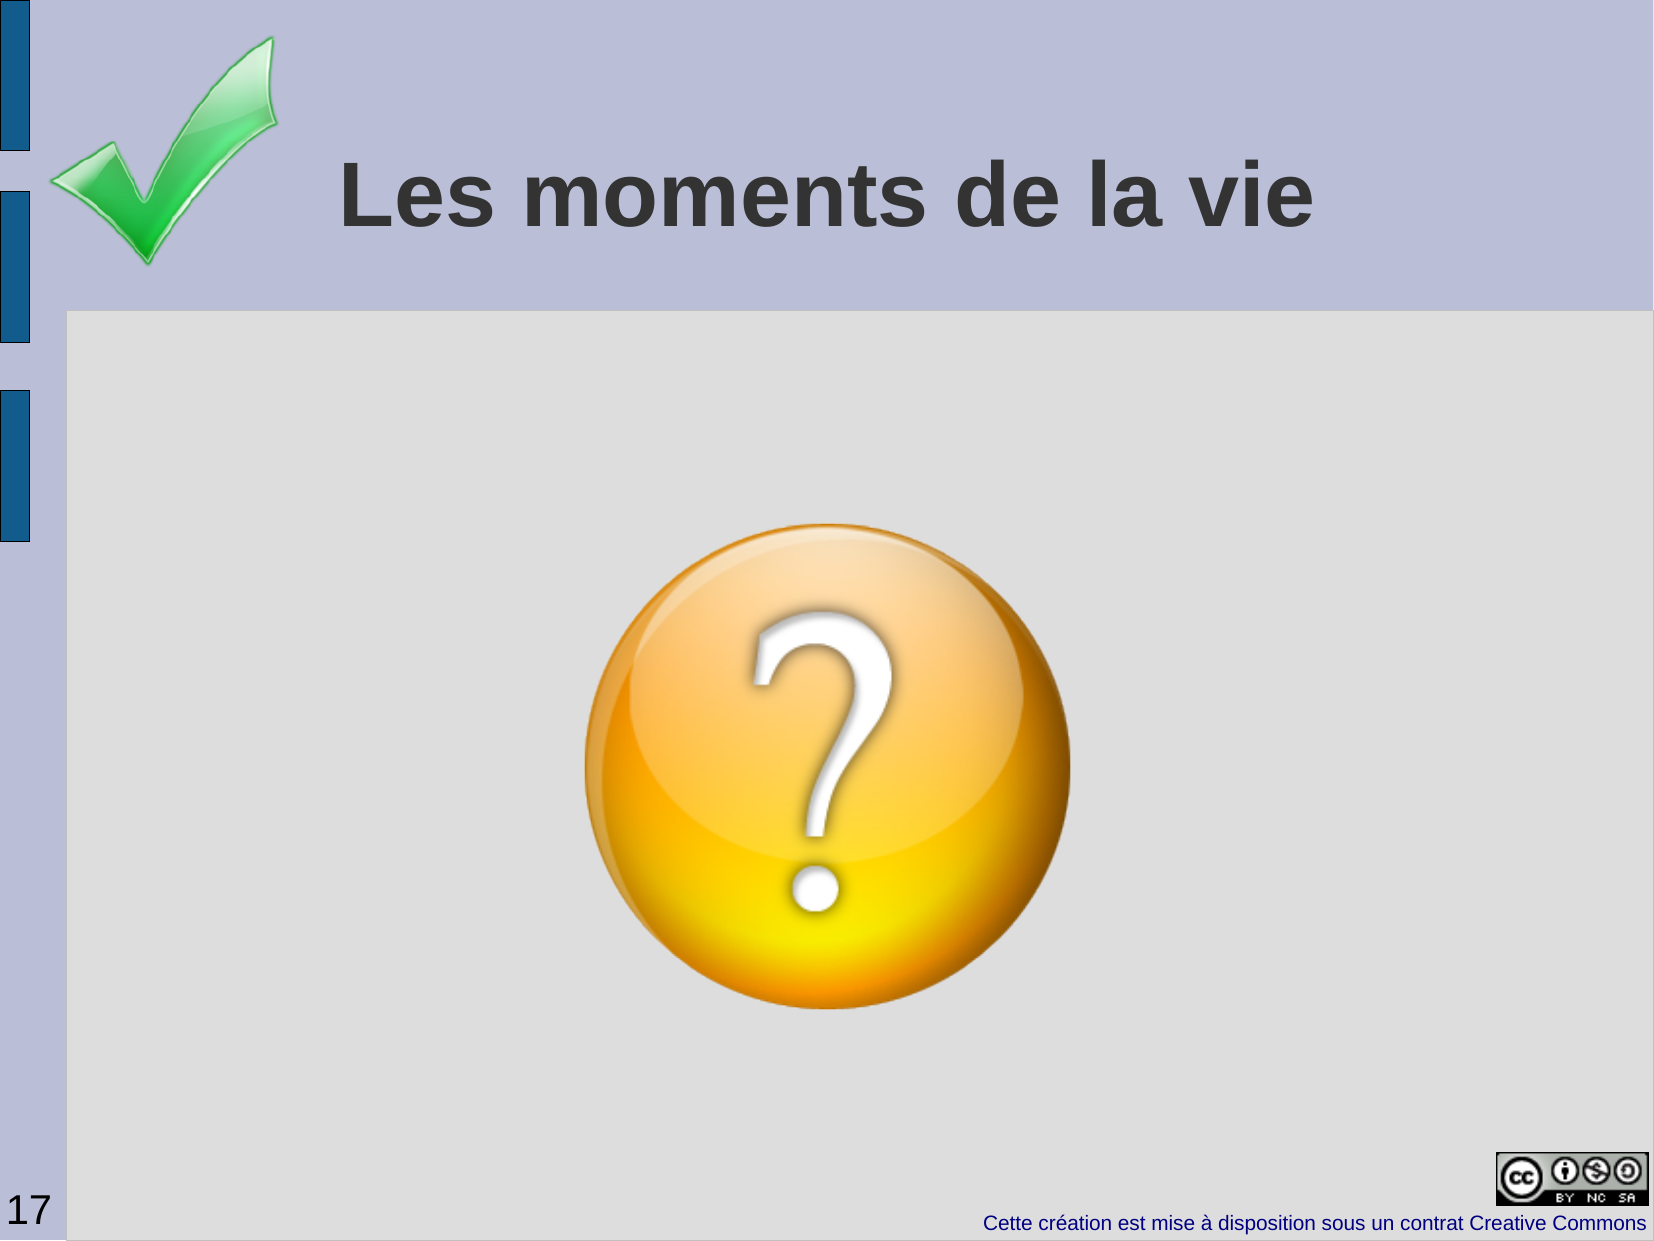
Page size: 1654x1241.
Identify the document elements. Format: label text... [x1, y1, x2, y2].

picture [1496, 1152, 1649, 1206]
title Les moments de la vie [121, 91, 1534, 299]
picture [41, 29, 284, 272]
picture [575, 516, 1079, 1020]
